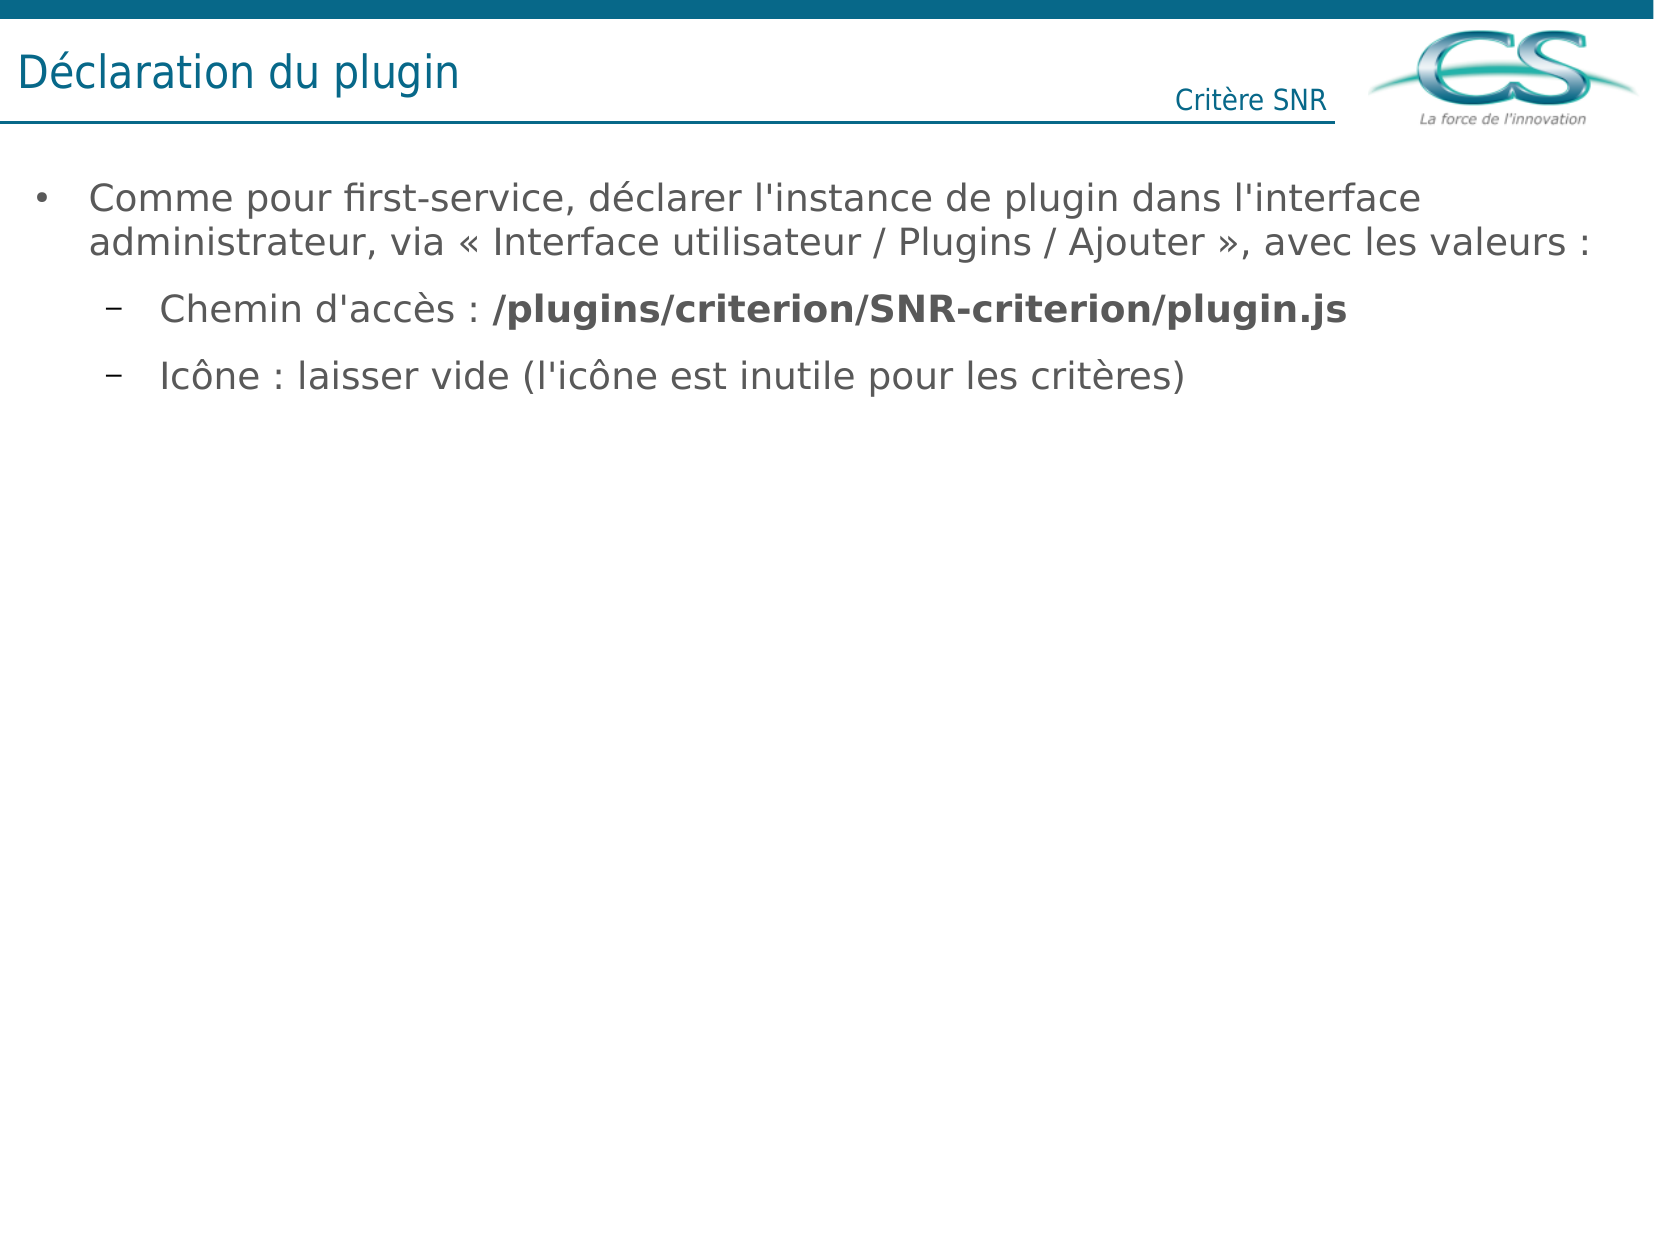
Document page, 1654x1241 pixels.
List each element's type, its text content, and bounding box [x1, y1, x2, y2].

title Déclaration du plugin [17, 46, 1368, 106]
list Comme pour first-service, déclarer l'instance de plugin dans l'interface administrateur, via « Interface utilisateur / Plugins / Ajouter », avec les valeurs : Chemin d'accès : /plugins/criterion/SNR-criterion/plugin.js Icône : laisser vide (l'icône est inutile pour les critères) [17, 177, 1630, 1217]
text_box Critère SNR [1163, 71, 1347, 142]
picture [1368, 28, 1642, 128]
